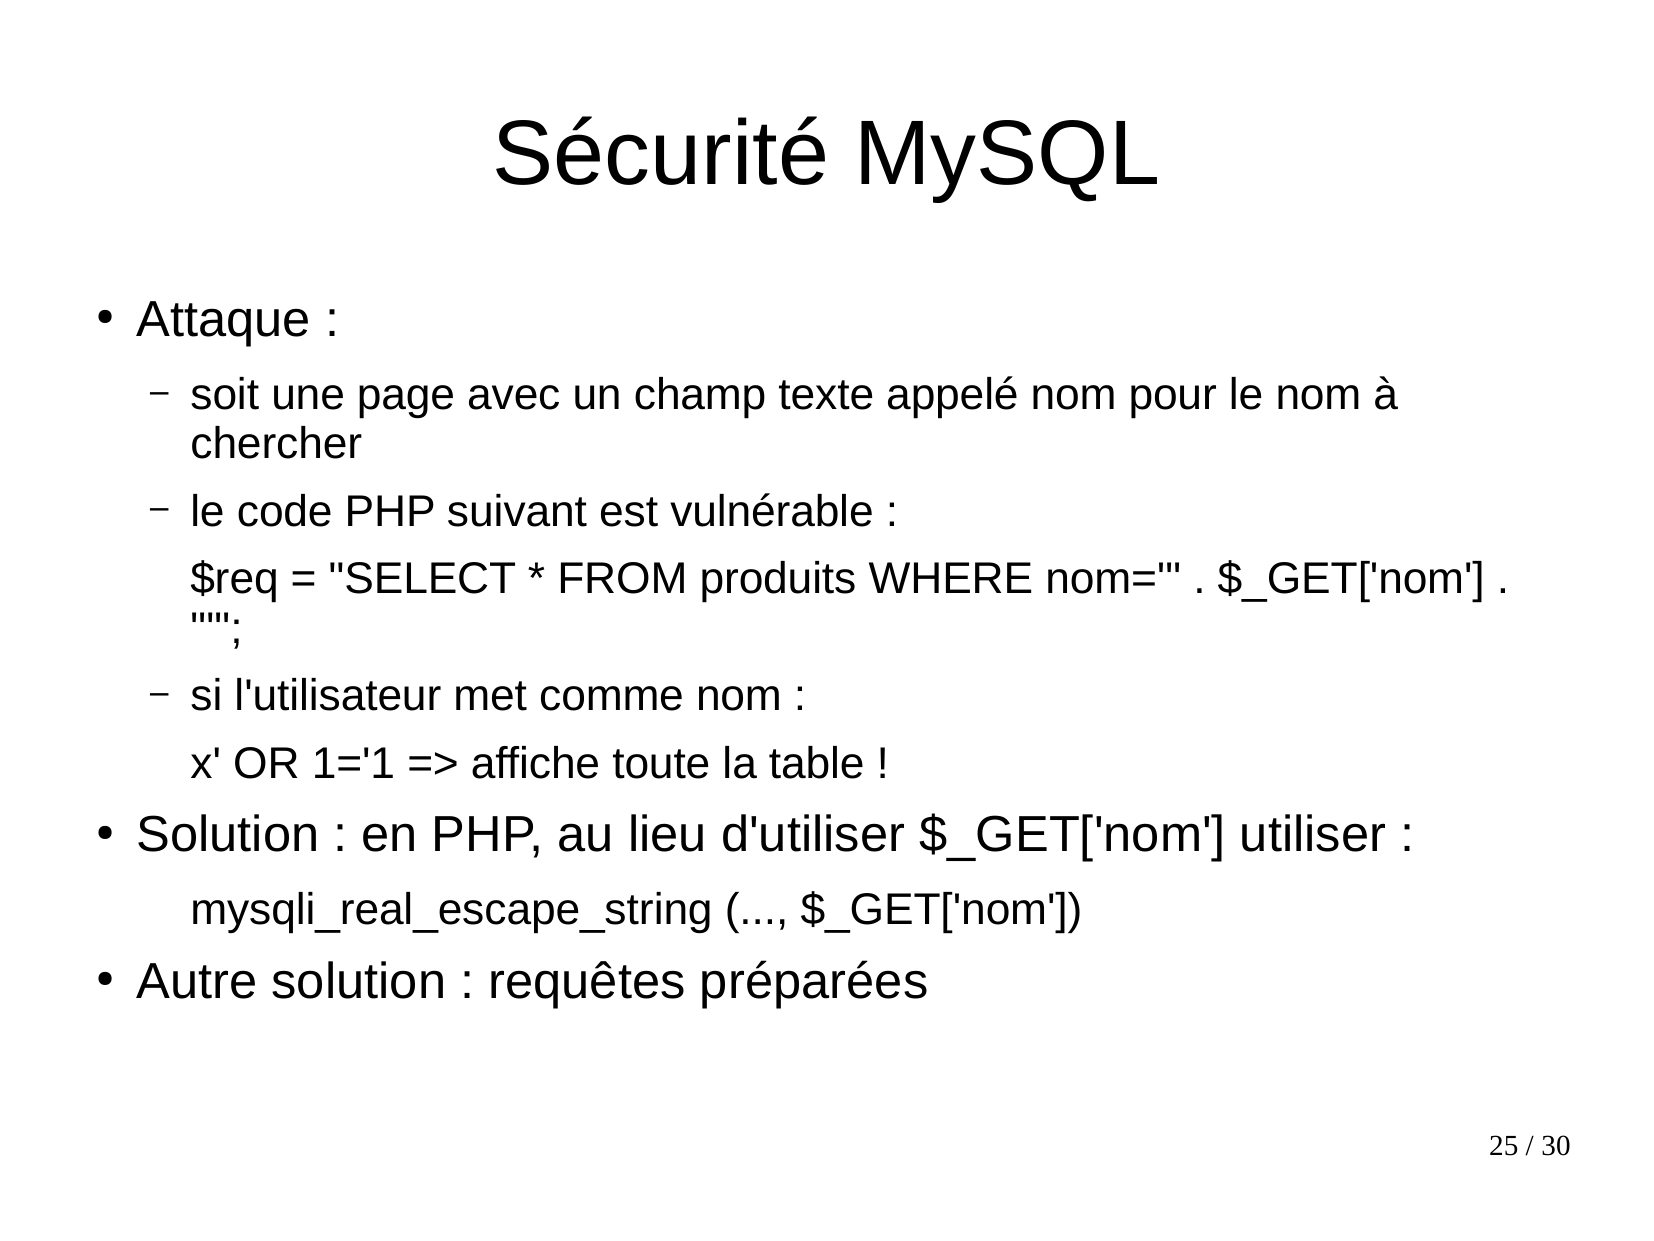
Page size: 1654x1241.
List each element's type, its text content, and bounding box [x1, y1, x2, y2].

list Attaque : soit une page avec un champ texte appelé nom pour le nom à chercher le code PHP suivant est vulnérable : $req = "SELECT * FROM produits WHERE nom='" . $_GET['nom'] . "'"; si l'utilisateur met comme nom : x' OR 1='1 => affiche toute la table ! Solution : en PHP, au lieu d'utiliser $_GET['nom'] utiliser : mysqli_real_escape_string (..., $_GET['nom']) Autre solution : requêtes préparées [82, 290, 1571, 1010]
title Sécurité MySQL [82, 49, 1571, 257]
